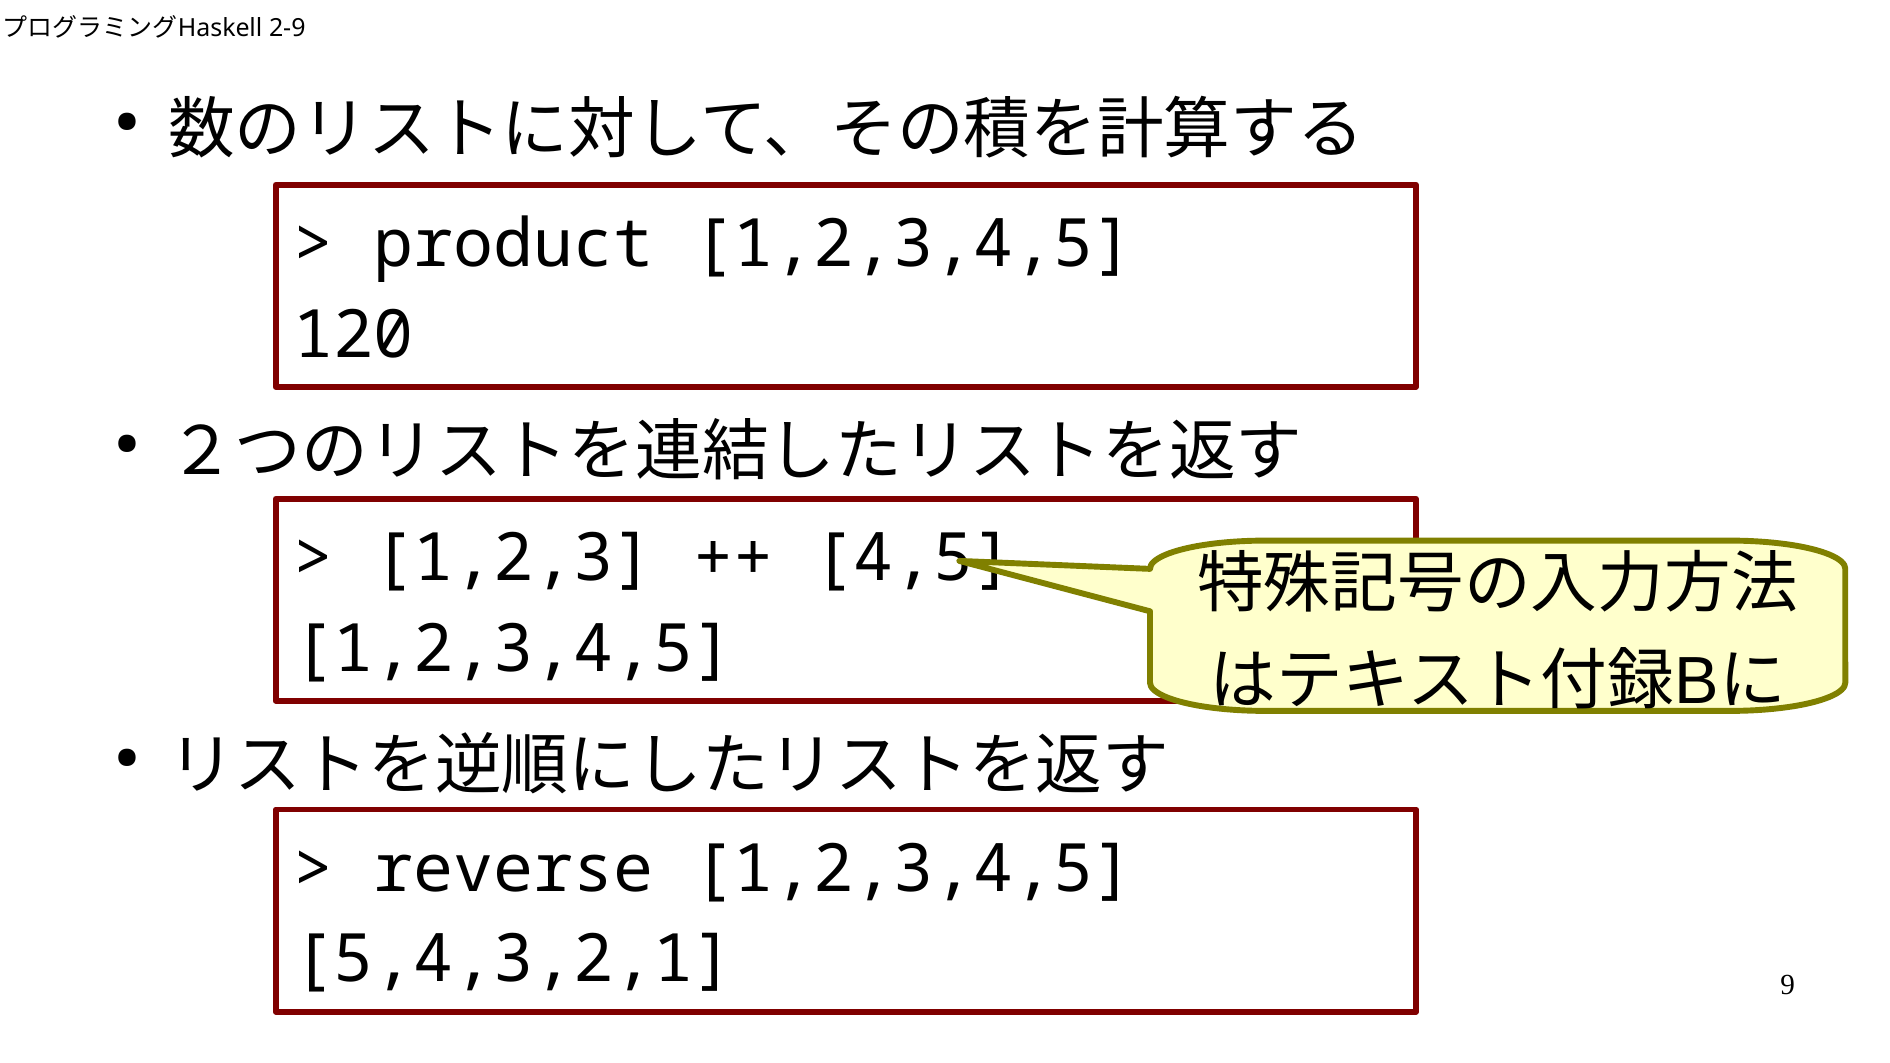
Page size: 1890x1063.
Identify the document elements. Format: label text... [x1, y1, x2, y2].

list リストを逆順にしたリストを返す [94, 707, 1796, 781]
text_box > product [1,2,3,4,5] 120 [275, 184, 1416, 362]
text_box 特殊記号の入力方法はテキスト付録Bに [959, 540, 1846, 711]
text_box > reverse [1,2,3,4,5] [5,4,3,2,1] [275, 809, 1416, 987]
list 数のリストに対して、その積を計算する [94, 72, 1796, 145]
list ２つのリストを連結したリストを返す [94, 393, 1796, 467]
text_box > [1,2,3] ++ [4,5] [1,2,3,4,5] [275, 498, 1416, 676]
